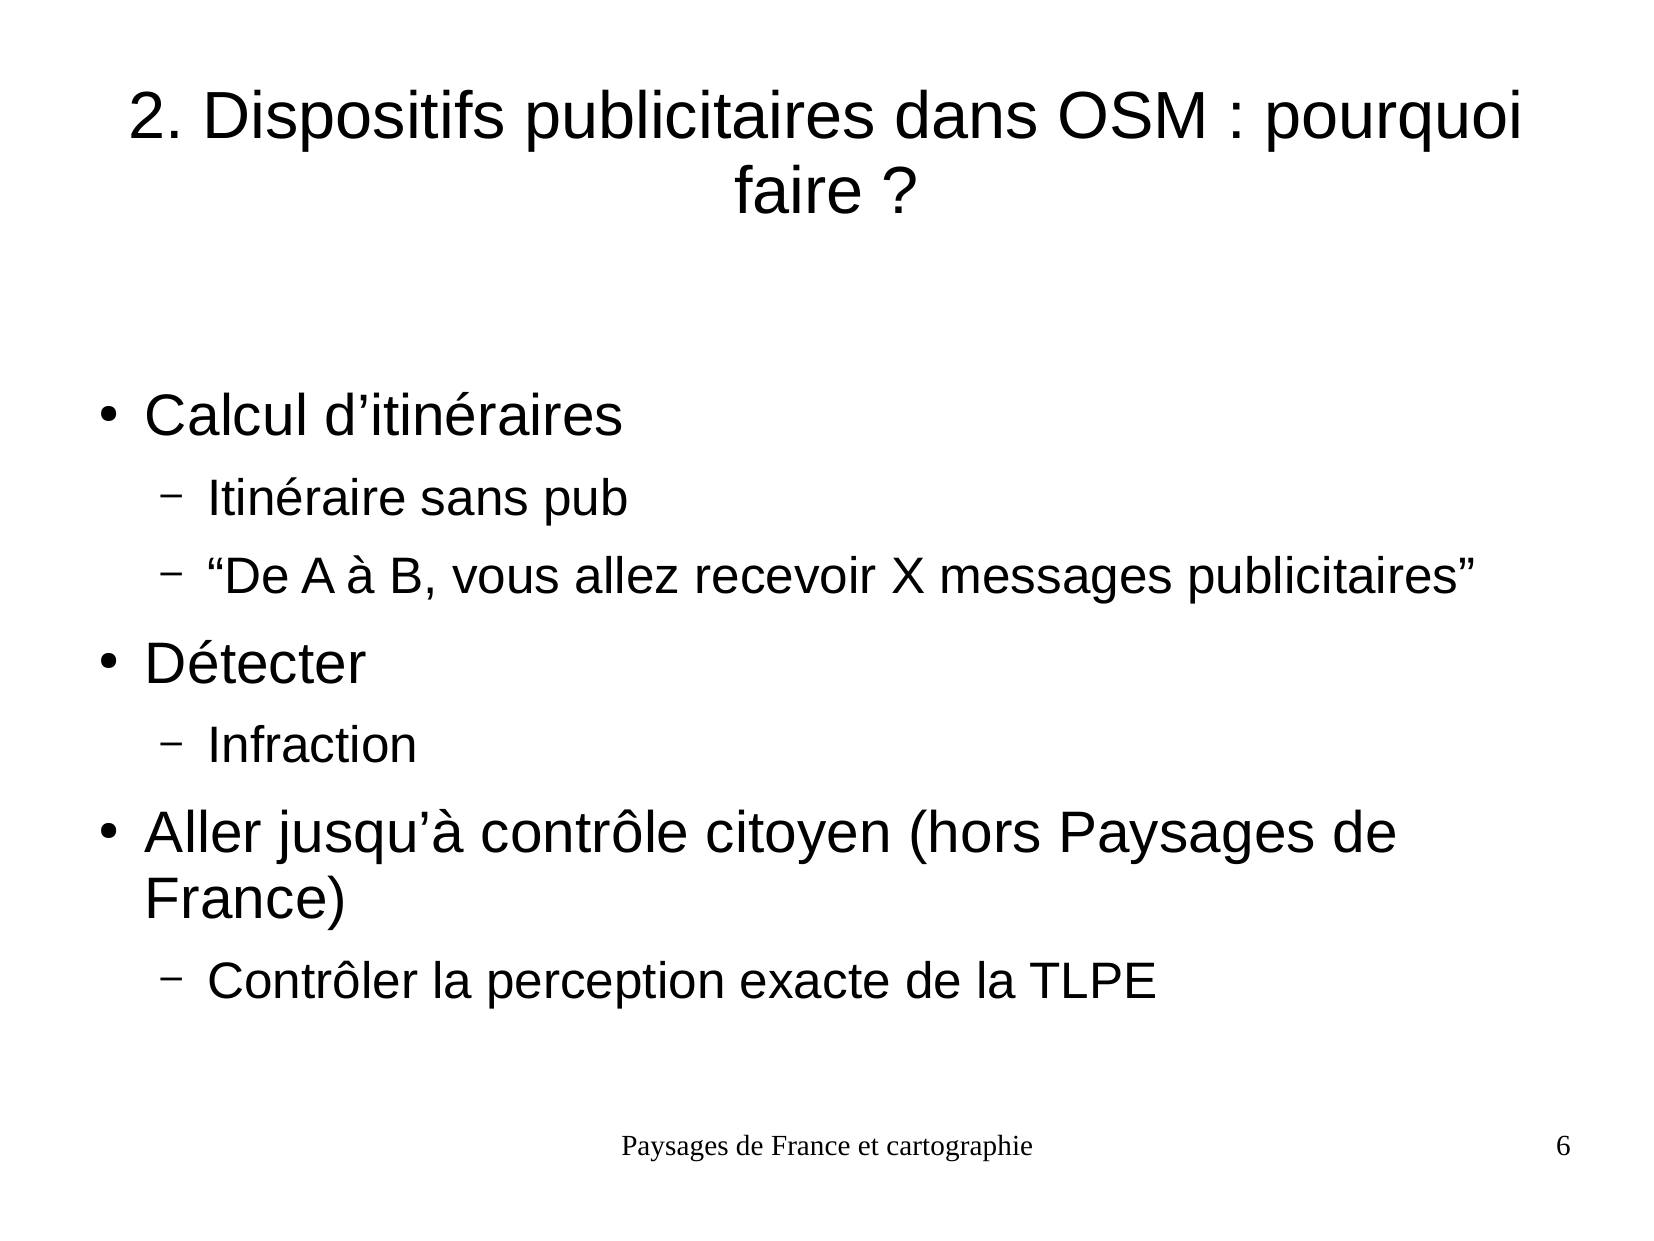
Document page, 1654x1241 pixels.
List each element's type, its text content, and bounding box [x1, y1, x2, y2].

list Calcul d’itinéraires Itinéraire sans pub “De A à B, vous allez recevoir X messages publicitaires” Détecter Infraction Aller jusqu’à contrôle citoyen (hors Paysages de France) Contrôler la perception exacte de la TLPE [82, 290, 1571, 1010]
title 2. Dispositifs publicitaires dans OSM : pourquoi faire ? [82, 49, 1571, 257]
